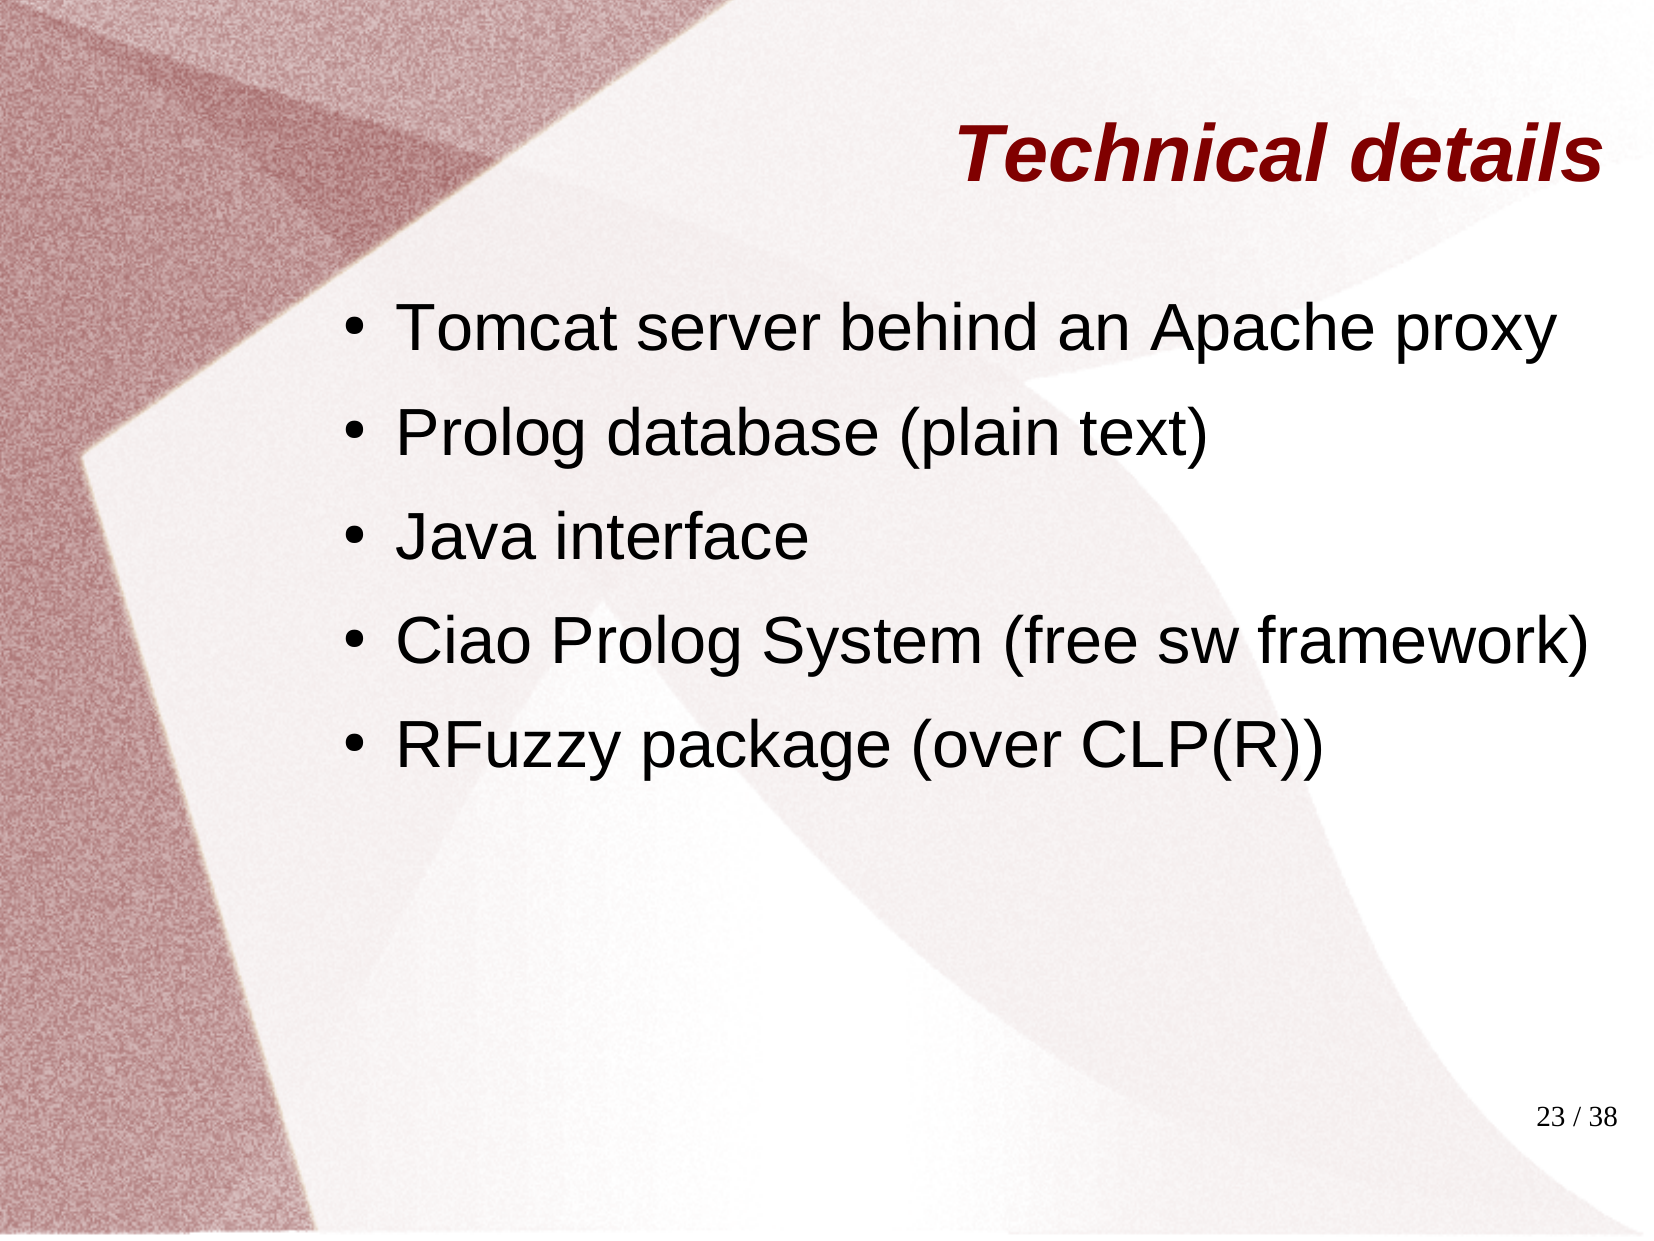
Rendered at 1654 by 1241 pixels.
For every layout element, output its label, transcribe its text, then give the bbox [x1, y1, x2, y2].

title Technical details [596, 49, 1607, 257]
picture [0, 0, 1654, 1241]
list Tomcat server behind an Apache proxy Prolog database (plain text) Java interface Ciao Prolog System (free sw framework) RFuzzy package (over CLP(R)) [324, 290, 1601, 1010]
